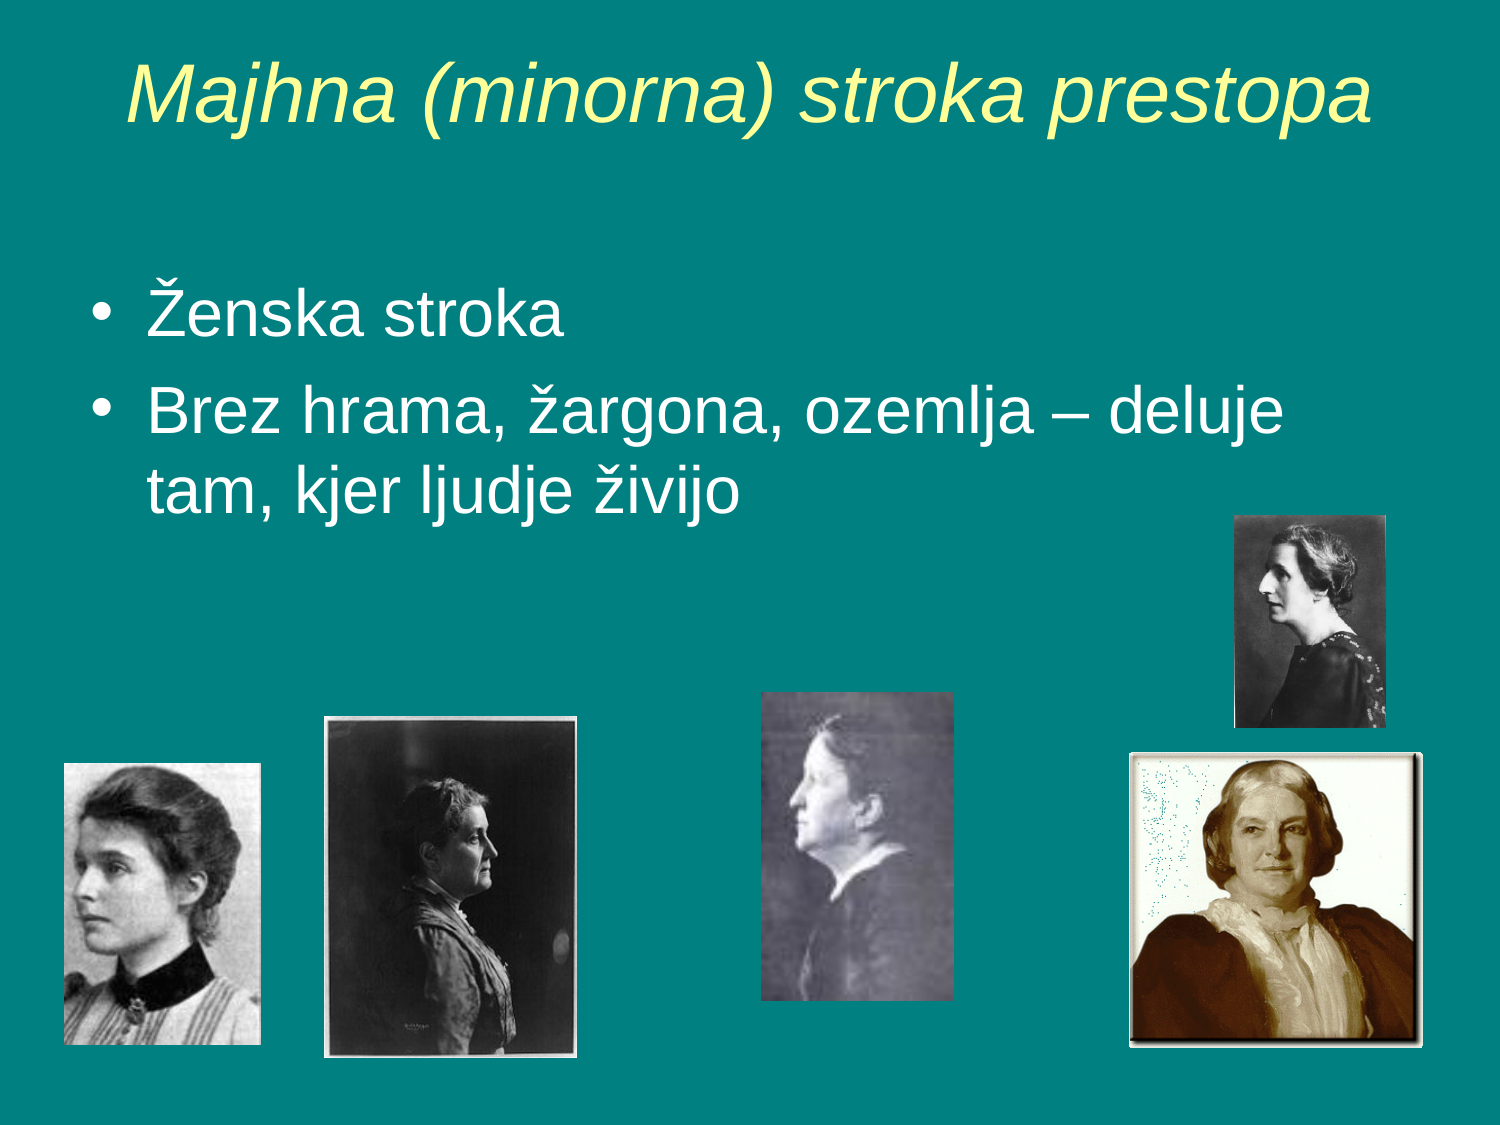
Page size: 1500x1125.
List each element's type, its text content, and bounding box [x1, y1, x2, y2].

picture [64, 763, 261, 1045]
picture [324, 716, 577, 1058]
picture [1128, 751, 1424, 1049]
picture [1234, 515, 1386, 728]
title Majhna (minorna) stroka prestopa [75, 31, 1426, 247]
picture [761, 692, 954, 1001]
list Ženska stroka Brez hrama, žargona, ozemlja – deluje tam, kjer ljudje živijo [75, 262, 1426, 1006]
